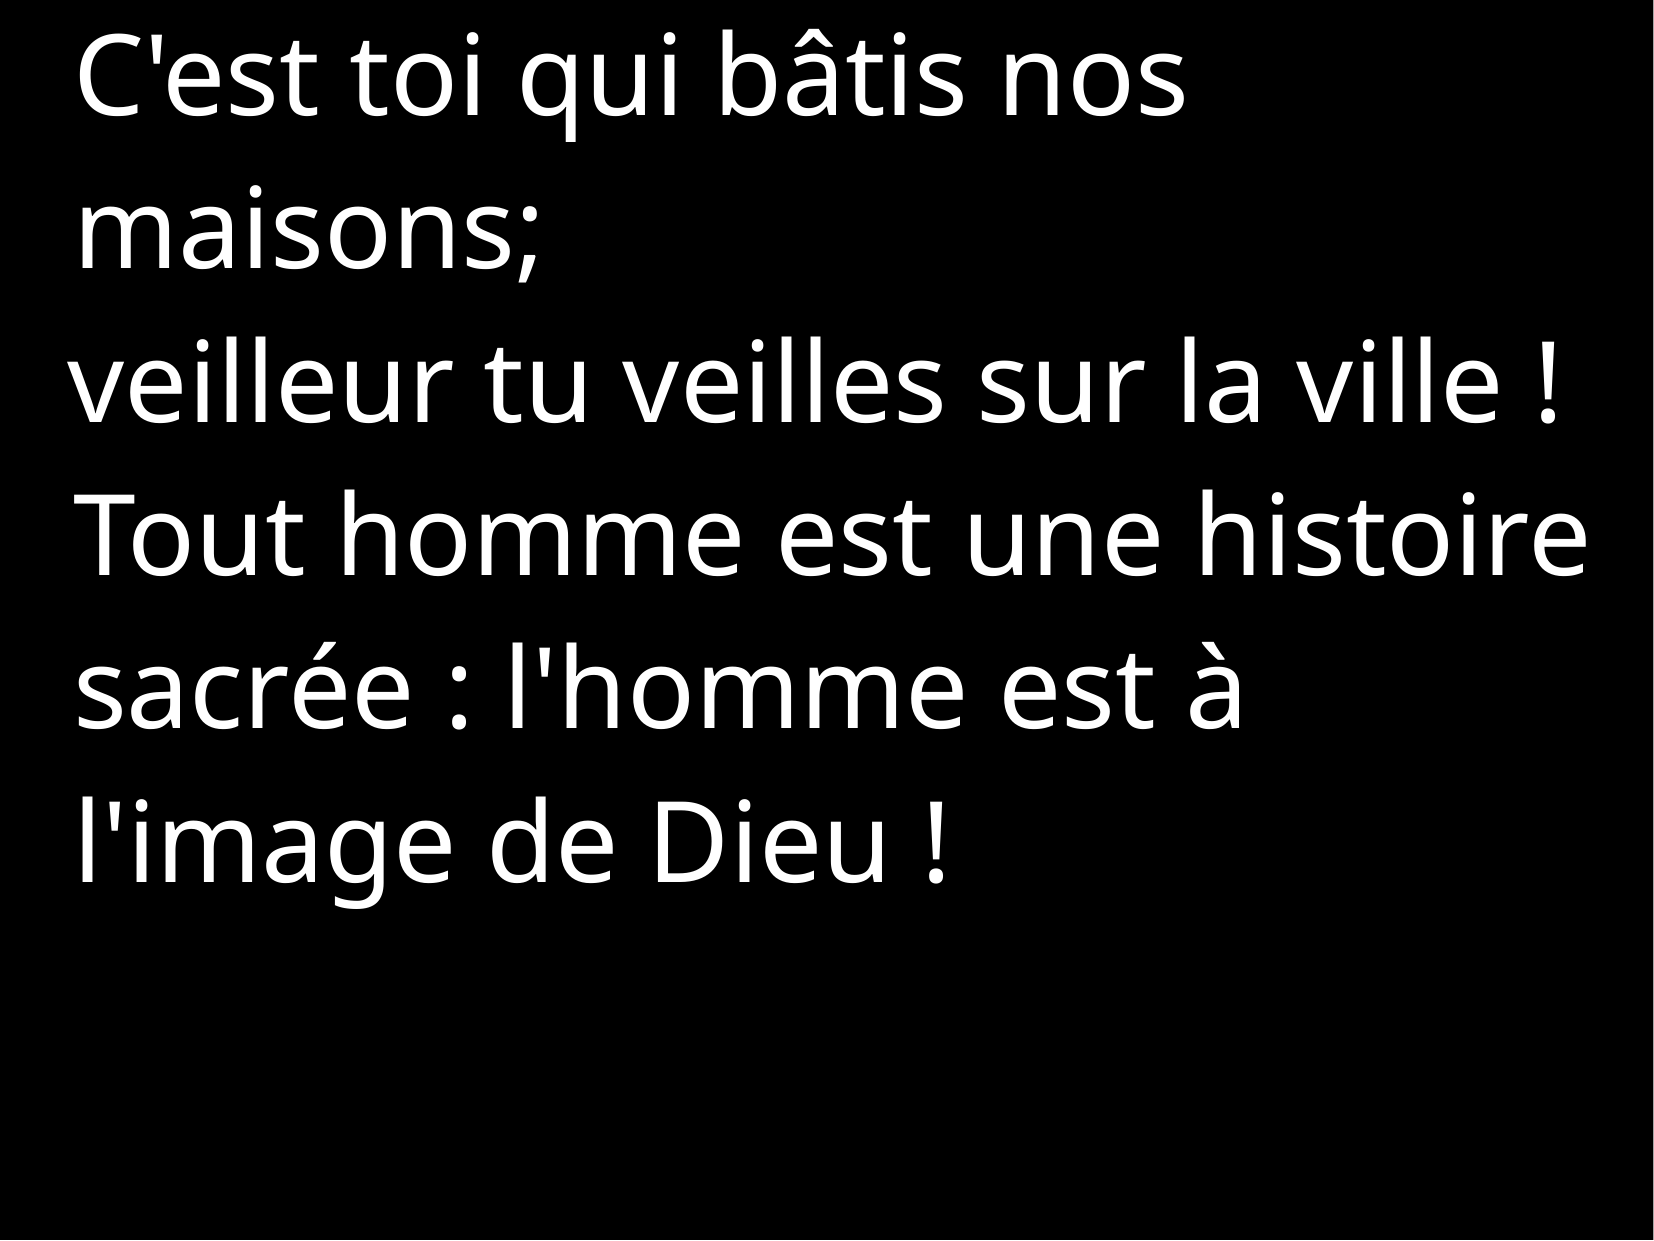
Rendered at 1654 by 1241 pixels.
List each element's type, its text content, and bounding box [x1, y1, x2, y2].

text_box C'est toi qui bâtis nos maisons; veilleur tu veilles sur la ville ! Tout homme est une histoire sacrée : l'homme est à l'image de Dieu ! [0, 0, 1654, 1241]
